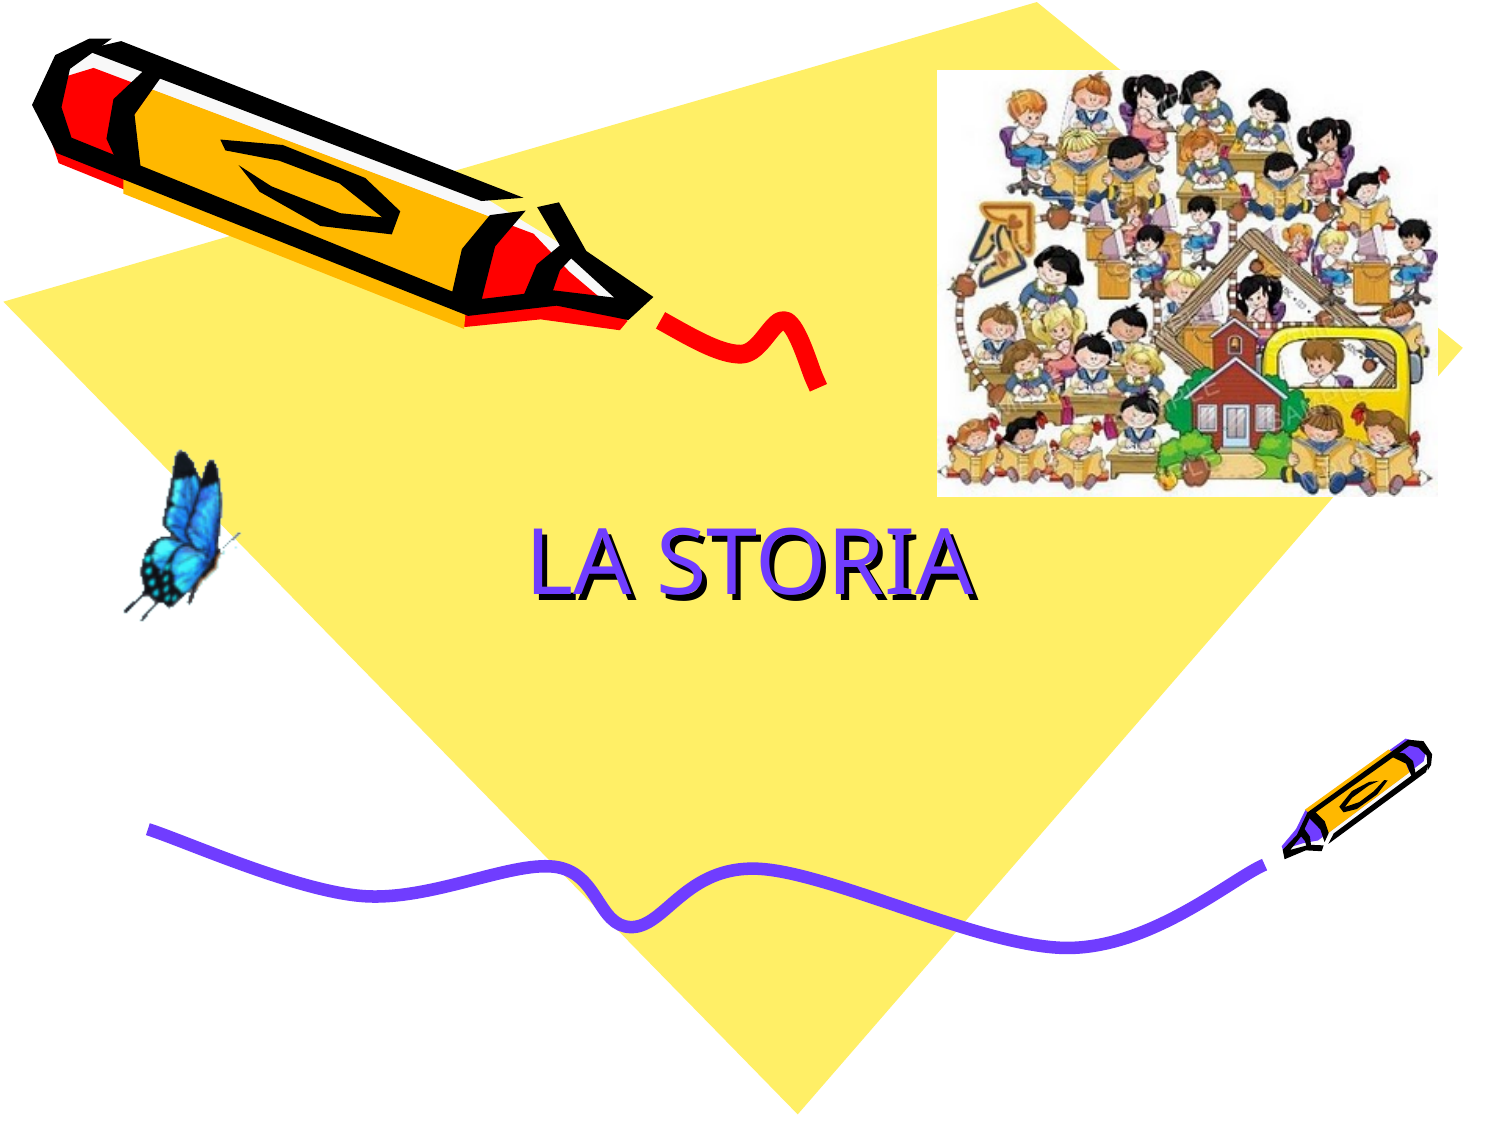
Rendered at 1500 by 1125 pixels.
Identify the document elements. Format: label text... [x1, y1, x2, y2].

picture [100, 444, 302, 646]
title LA STORIA [225, 247, 1276, 621]
picture [937, 70, 1438, 497]
